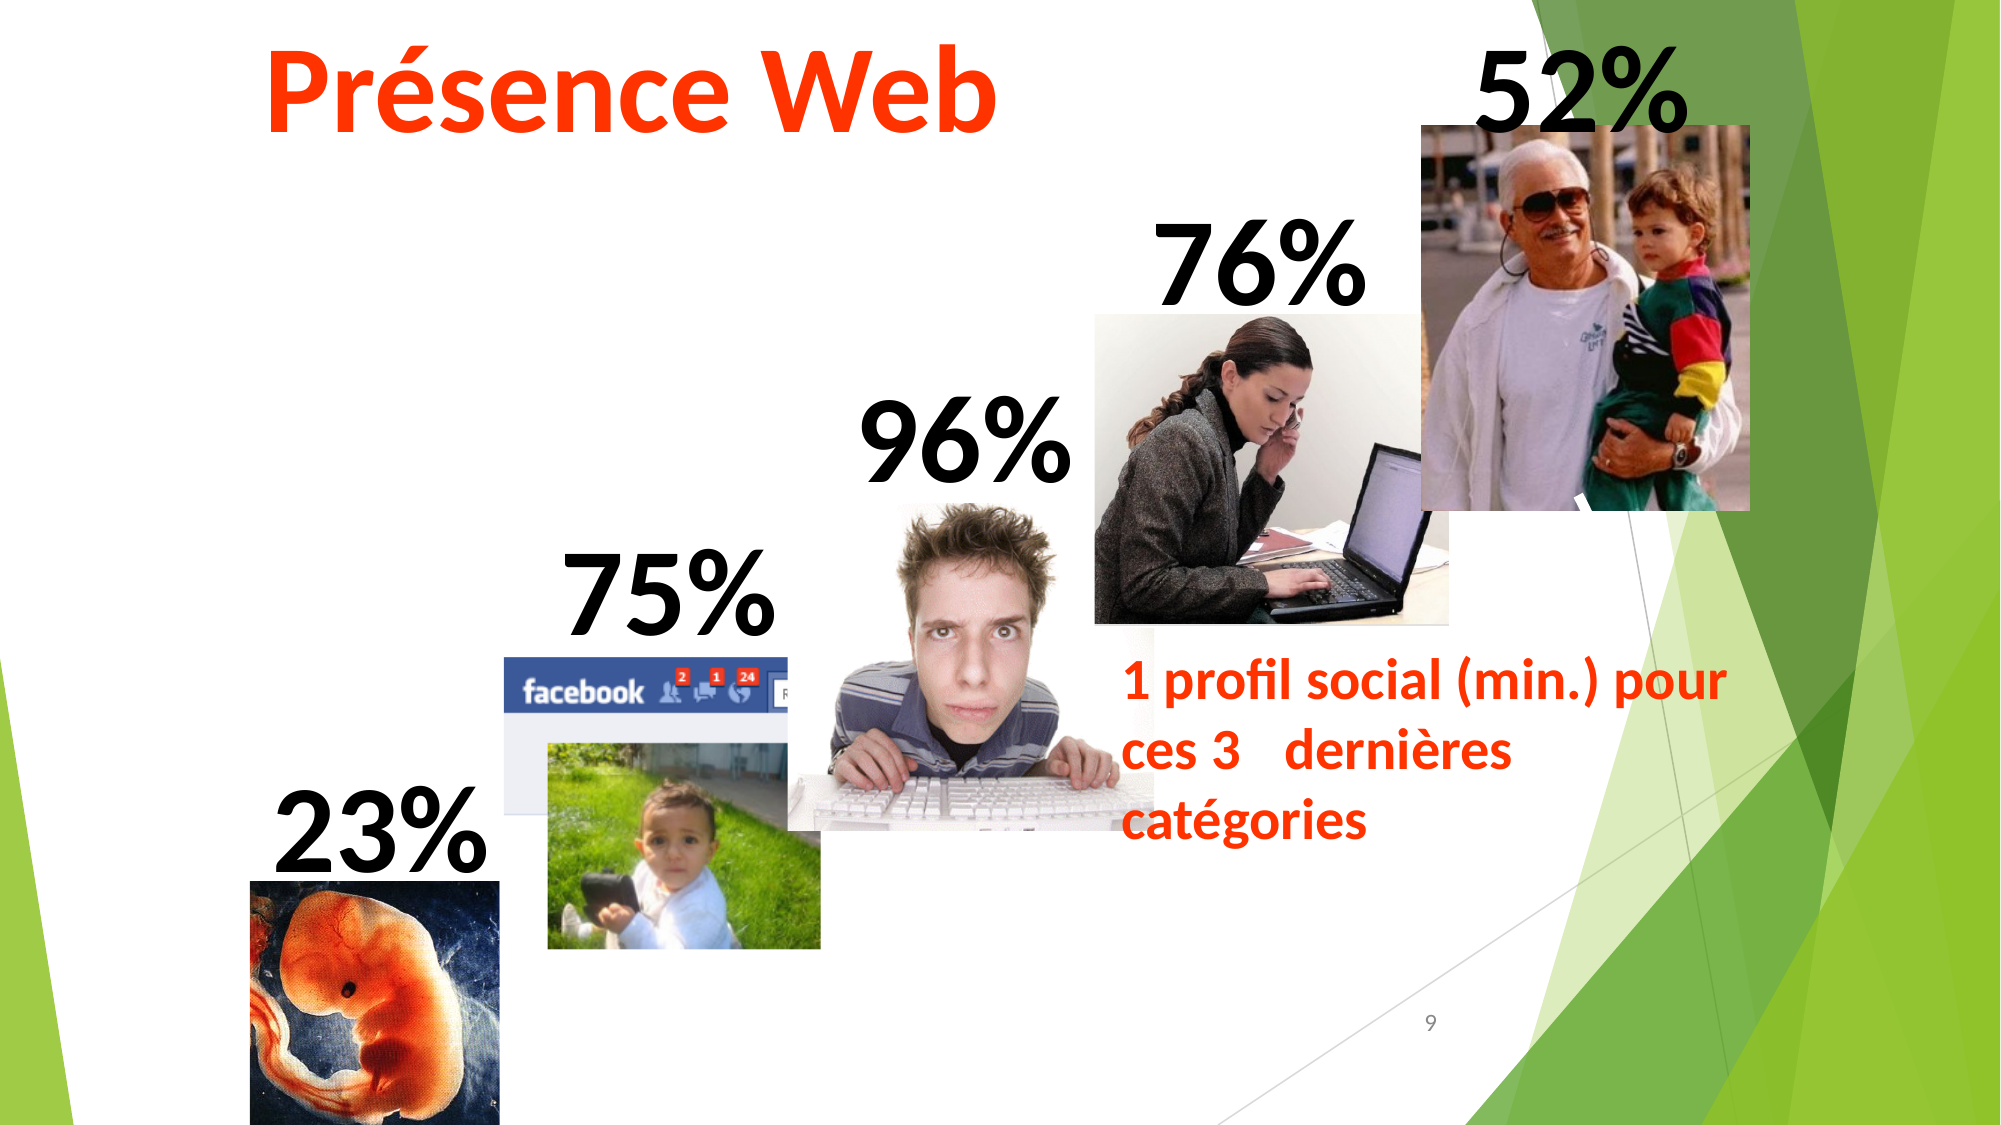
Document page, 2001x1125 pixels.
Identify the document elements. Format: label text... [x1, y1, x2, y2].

text_box 96% [810, 350, 1094, 516]
text_box 75% [503, 503, 787, 657]
picture [249, 907, 500, 1125]
text_box 23% [249, 739, 528, 907]
text_box 9 [1409, 991, 1522, 1051]
picture [503, 166, 1750, 957]
text_box Présence Web [249, 0, 1219, 167]
text_box 76% [1094, 172, 1426, 338]
text_box 1 profil social (min.) pour ces 3 dernières catégories [1106, 633, 1751, 861]
text_box 52% [1413, 0, 1750, 166]
